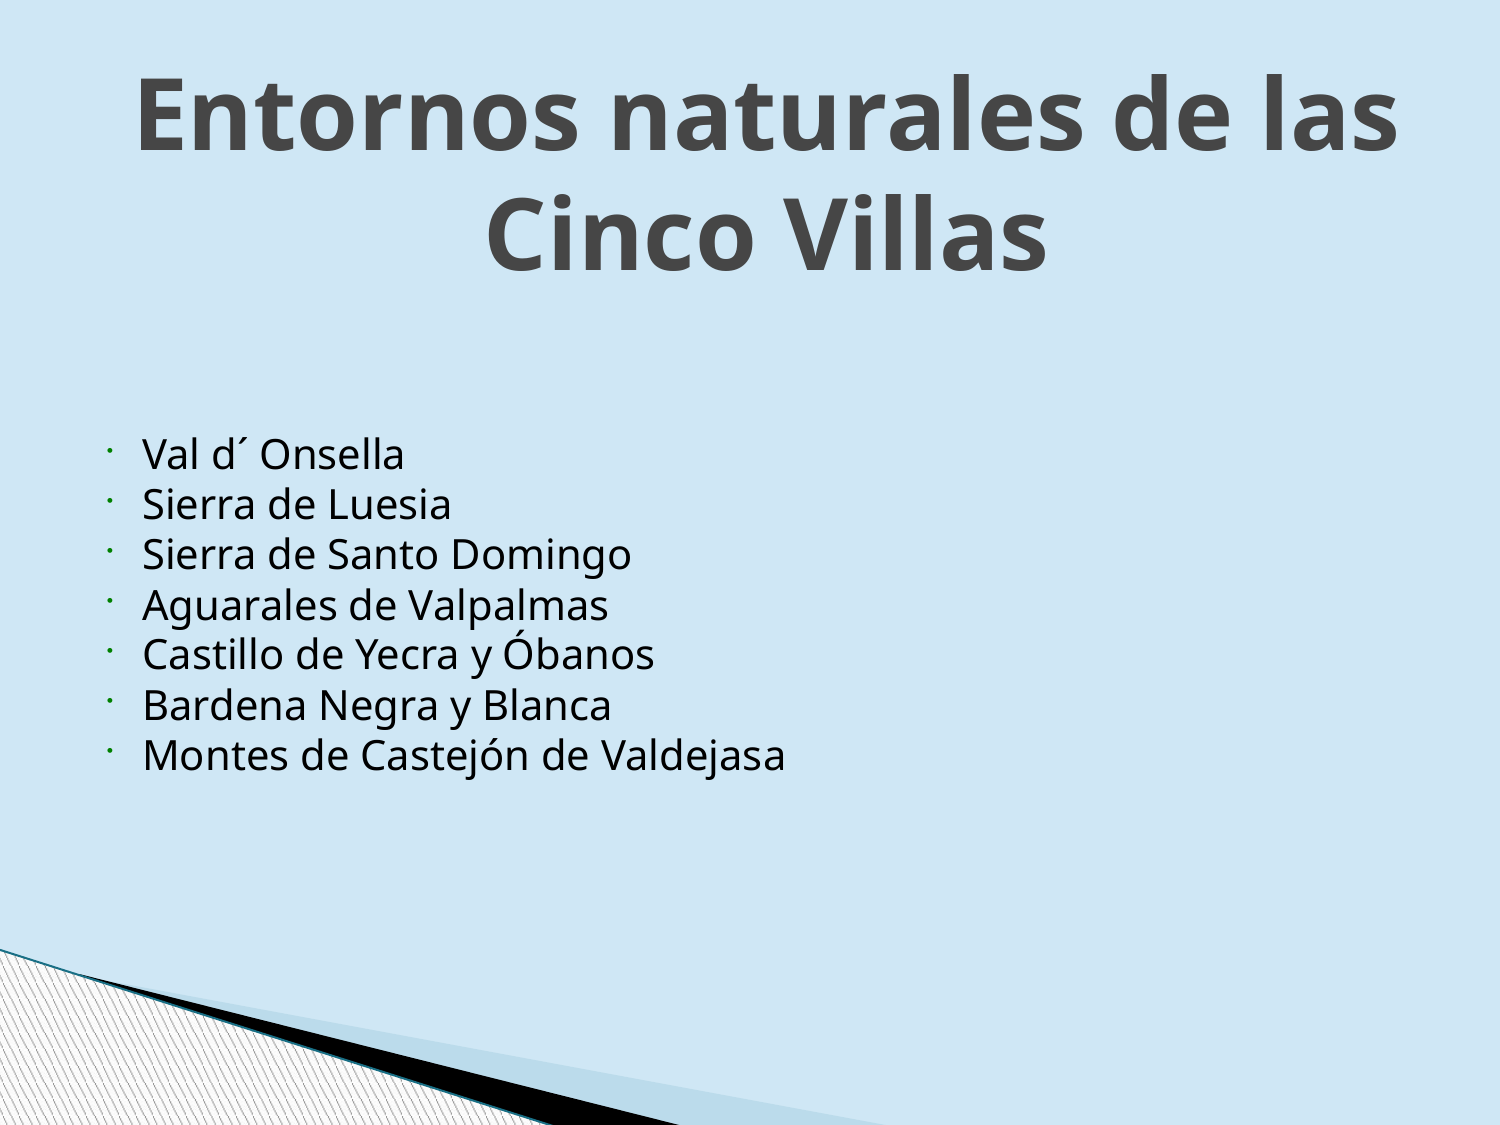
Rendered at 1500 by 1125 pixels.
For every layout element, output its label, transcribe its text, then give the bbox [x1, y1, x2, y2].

text_box Val d´ Onsella Sierra de Luesia Sierra de Santo Domingo Aguarales de Valpalmas Castillo de Yecra y Óbanos Bardena Negra y Blanca Montes de Castejón de Valdejasa [92, 420, 1053, 786]
picture [0, 952, 543, 1125]
title Entornos naturales de las Cinco Villas [92, 42, 1443, 309]
